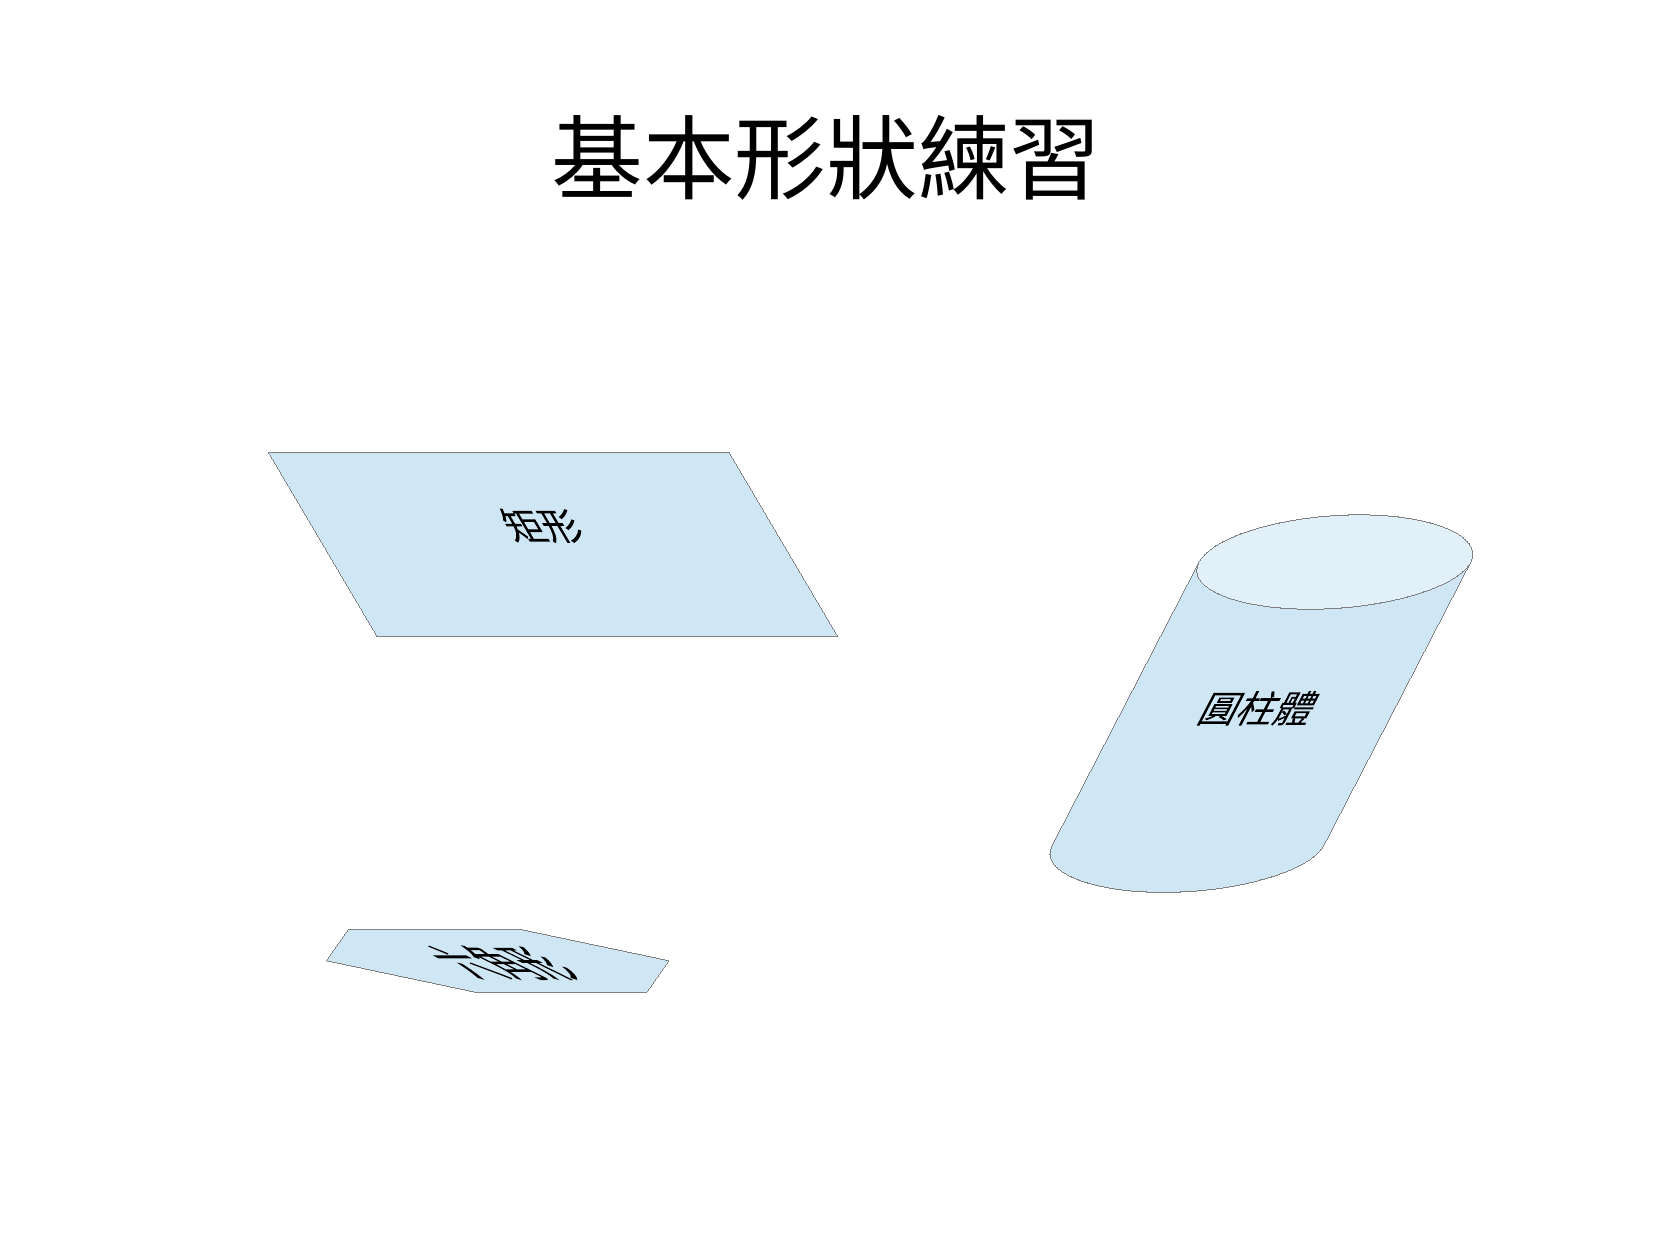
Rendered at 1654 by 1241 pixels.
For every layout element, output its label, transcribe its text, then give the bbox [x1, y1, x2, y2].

text_box 六角形 [326, 929, 669, 993]
title 基本形狀練習 [82, 49, 1571, 257]
text_box 圓柱體 [1049, 565, 1469, 893]
text_box 矩形 [268, 452, 838, 637]
